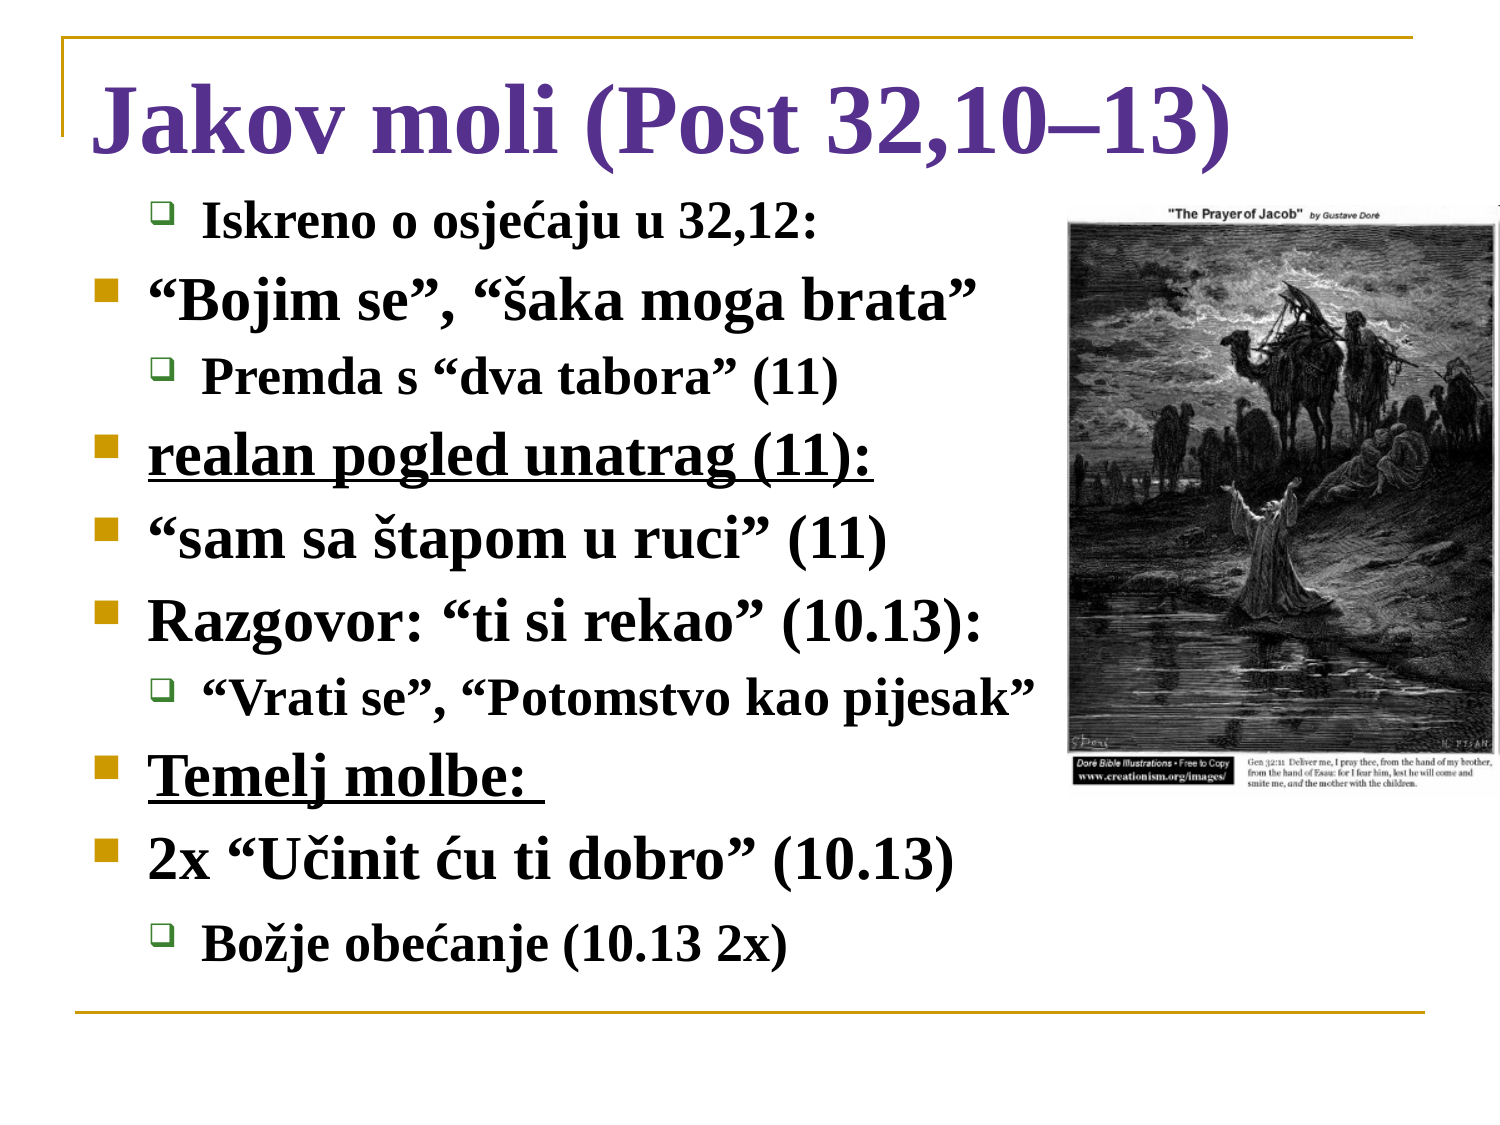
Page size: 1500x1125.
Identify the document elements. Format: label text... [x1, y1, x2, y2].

picture [1067, 205, 1500, 798]
list Iskreno o osjećaju u 32,12: “Bojim se”, “šaka moga brata” Premda s “dva tabora” (11) realan pogled unatrag (11): “sam sa štapom u ruci” (11) Razgovor: “ti si rekao” (10.13): “Vrati se”, “Potomstvo kao pijesak” Temelj molbe: 2x “Učinit ću ti dobro” (10.13) Božje obećanje (10.13 2x) [76, 184, 1069, 1012]
title Jakov moli (Post 32,10–13) [75, 45, 1426, 233]
